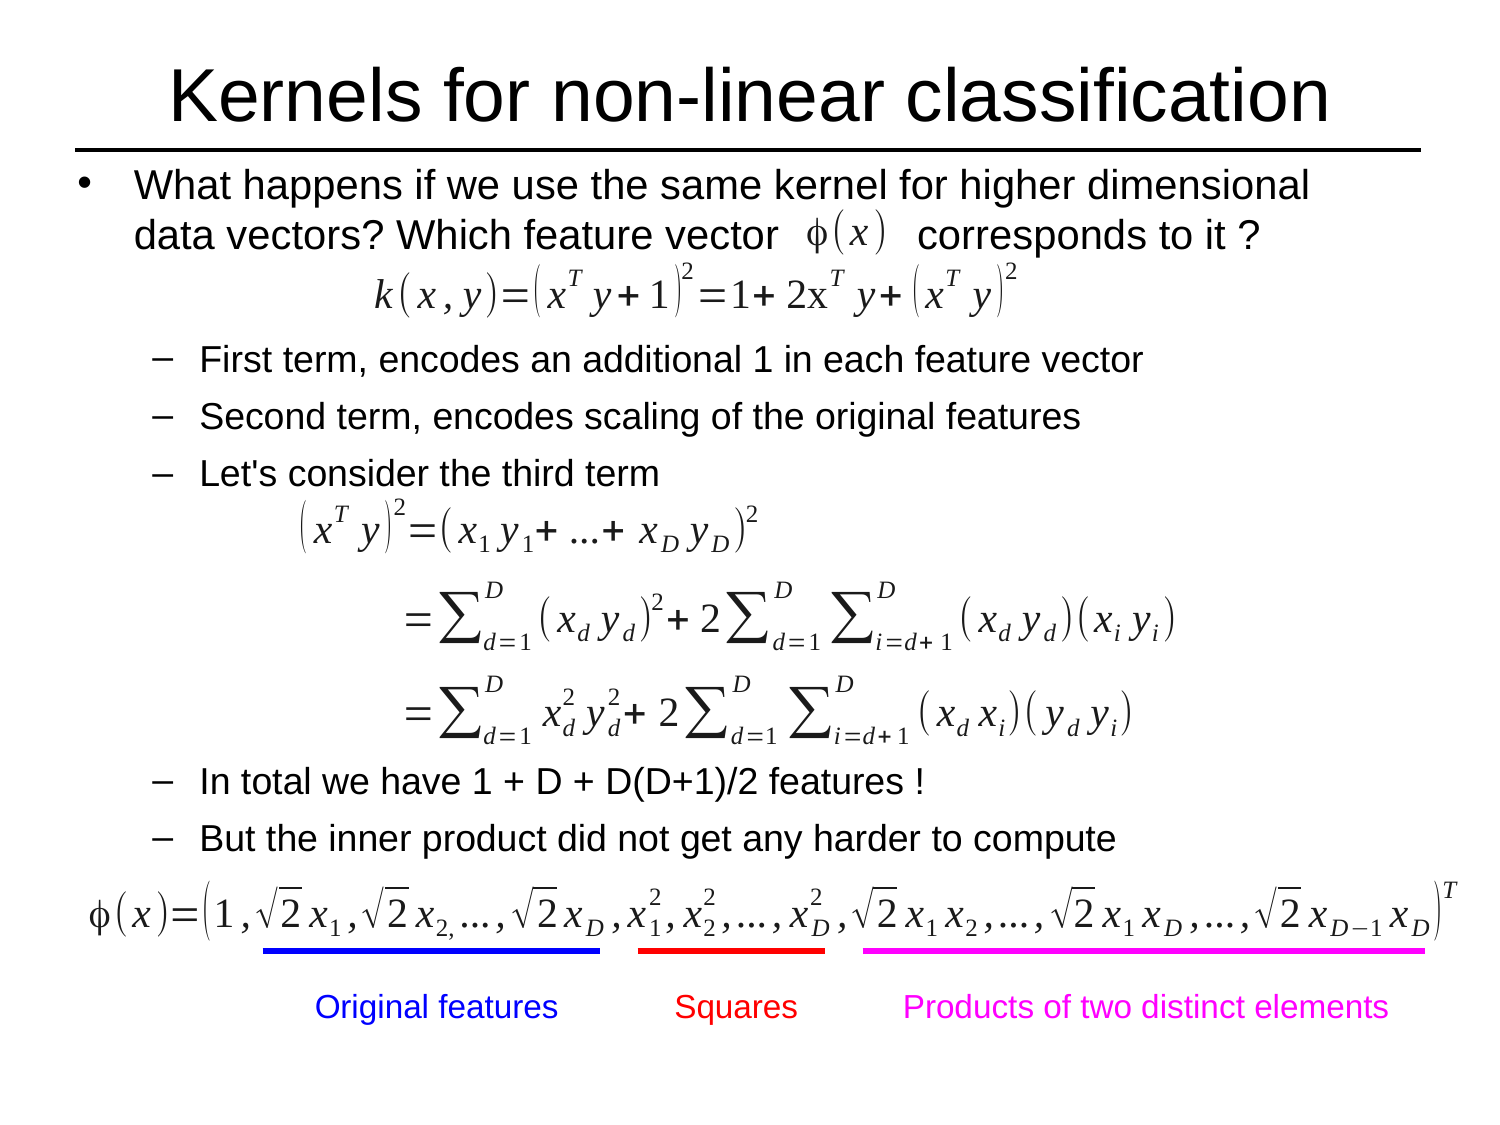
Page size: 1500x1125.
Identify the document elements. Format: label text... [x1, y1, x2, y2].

text_box Products of two distinct elements [888, 977, 1406, 1033]
chart [294, 493, 765, 559]
list What happens if we use the same kernel for higher dimensional data vectors? Which feature vector corresponds to it ? First term, encodes an additional 1 in each feature vector Second term, encodes scaling of the original features Let's consider the third term In total we have 1 + D + D(D+1)/2 features ! But the inner product did not get any harder to compute [62, 149, 1388, 1013]
text_box Squares [659, 977, 814, 1033]
chart [394, 670, 1141, 750]
title Kernels for non-linear classification [75, 38, 1426, 144]
chart [394, 576, 1183, 656]
text_box Original features [300, 977, 575, 1033]
chart [367, 207, 1024, 320]
chart [81, 876, 1463, 945]
